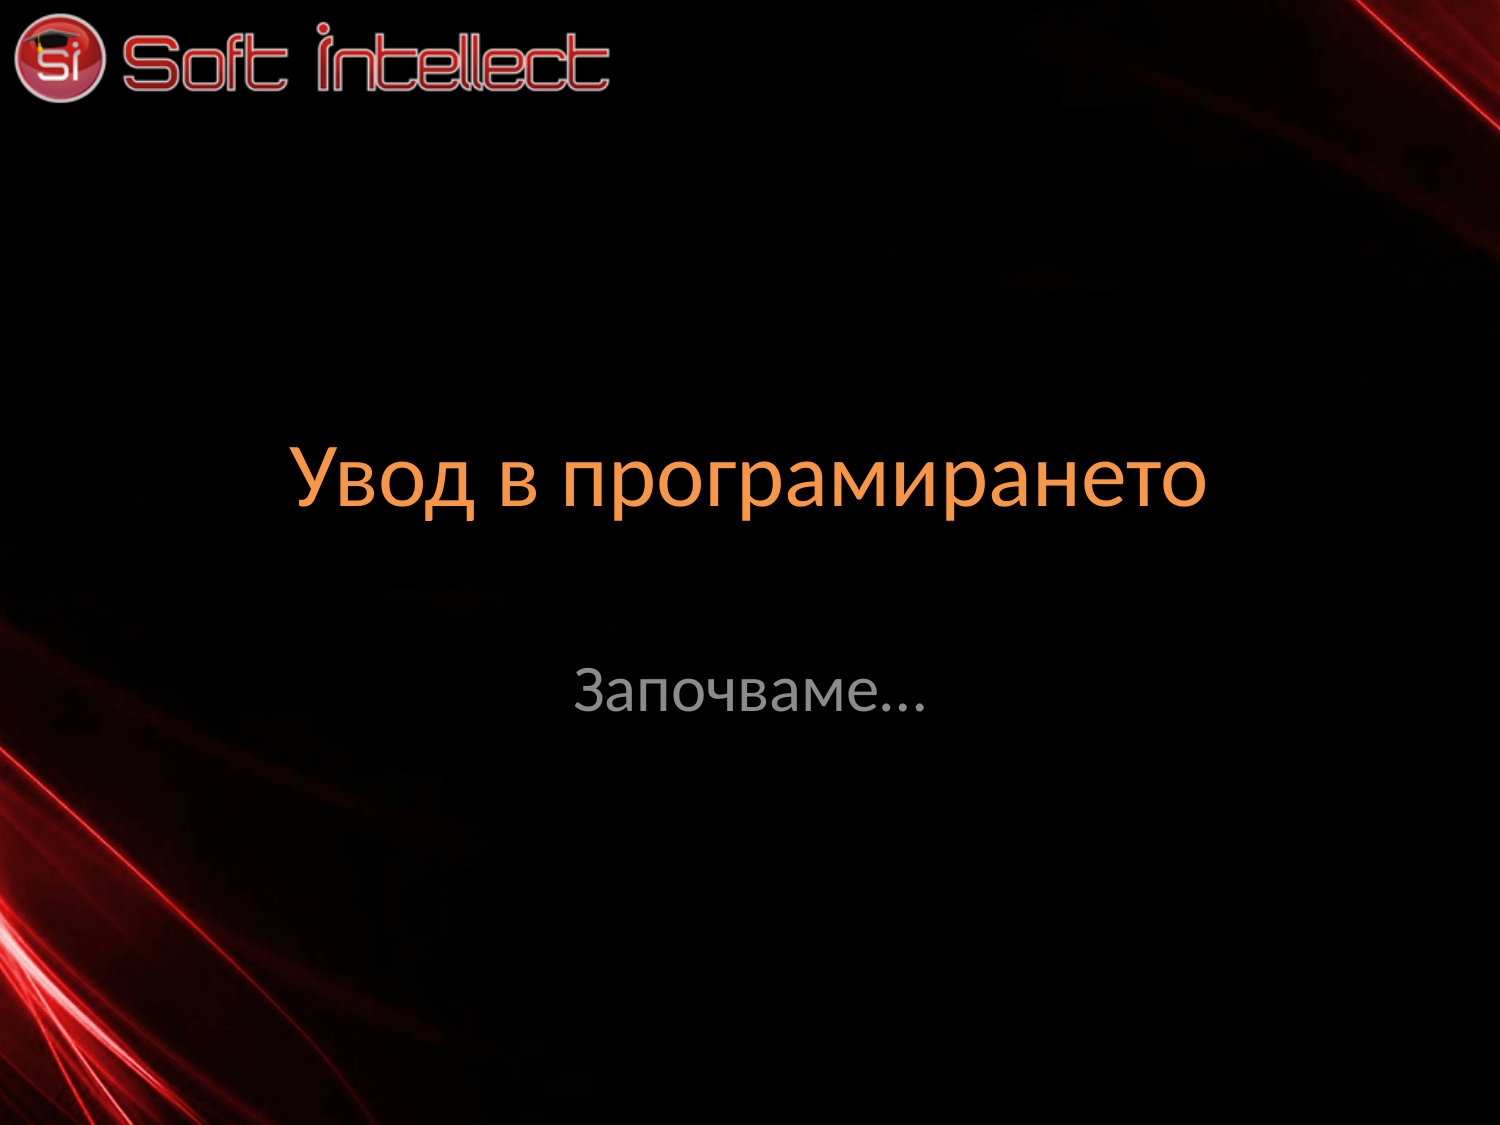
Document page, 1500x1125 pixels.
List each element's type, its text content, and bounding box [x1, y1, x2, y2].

picture [0, 0, 1500, 1125]
text_box Увод в програмирането [112, 349, 1388, 591]
text_box Започваме… [225, 637, 1275, 925]
